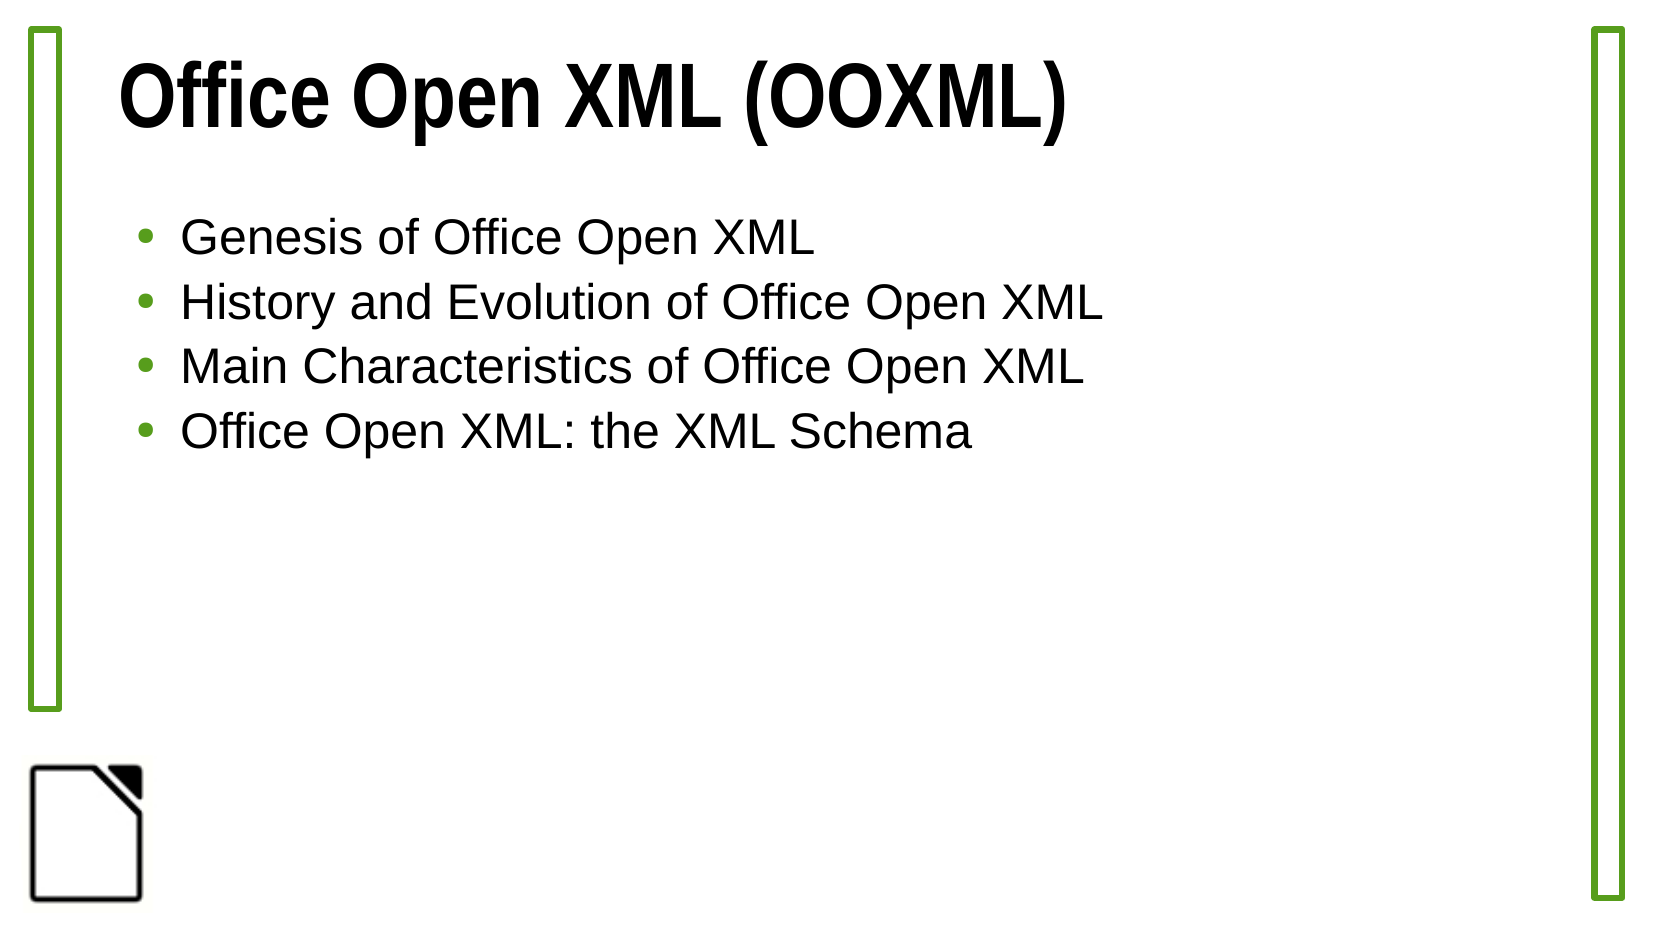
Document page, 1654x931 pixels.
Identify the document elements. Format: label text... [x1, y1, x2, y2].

list Genesis of Office Open XML History and Evolution of Office Open XML Main Characteristics of Office Open XML Office Open XML: the XML Schema [118, 209, 1536, 830]
title Office Open XML (OOXML) [118, 35, 1536, 154]
picture [9, 755, 166, 913]
